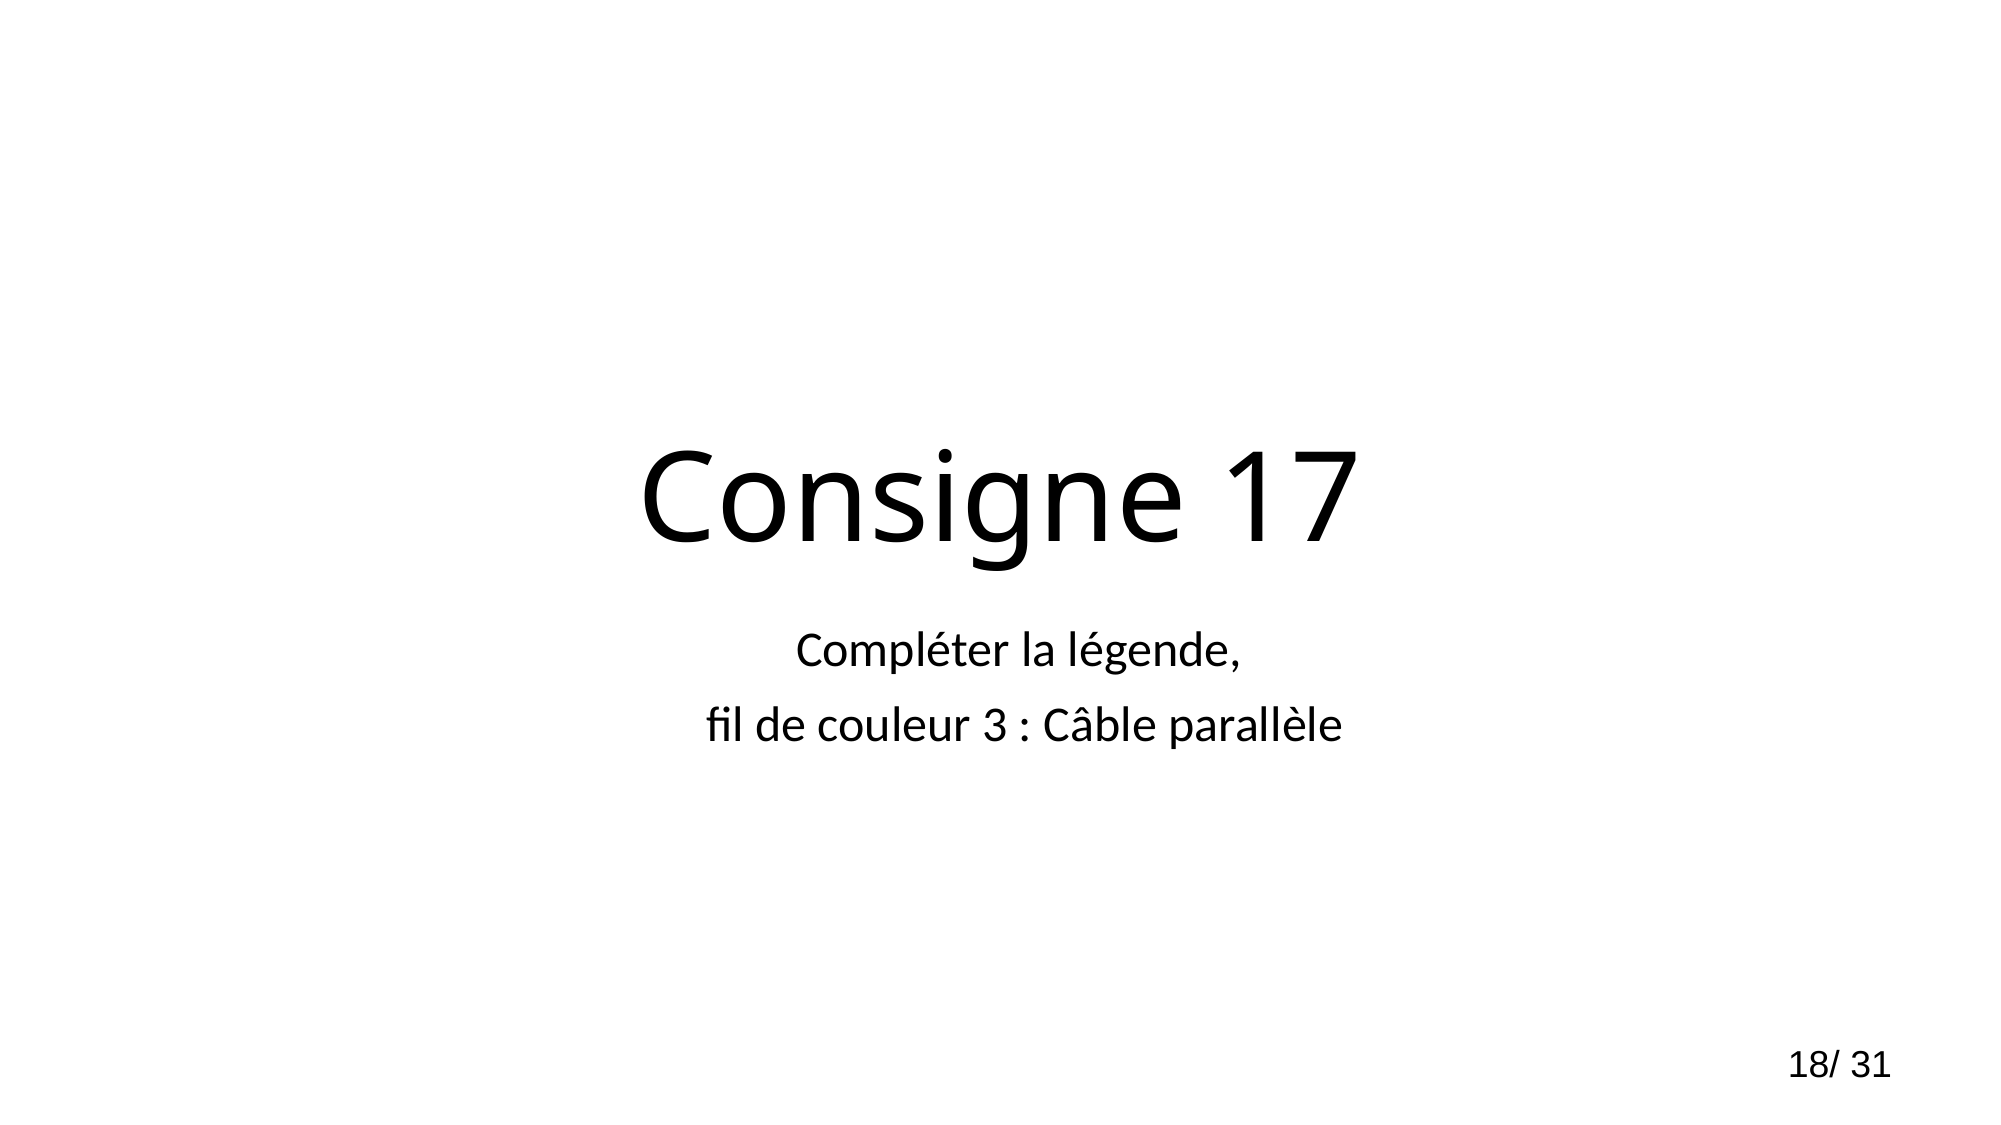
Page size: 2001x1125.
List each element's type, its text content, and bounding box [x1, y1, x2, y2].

text_box 31/ 31 [1830, 1035, 1979, 1093]
title Consigne 17 [249, 184, 1750, 576]
text_box Compléter la légende, fil de couleur 3 : Câble parallèle [274, 615, 1775, 888]
